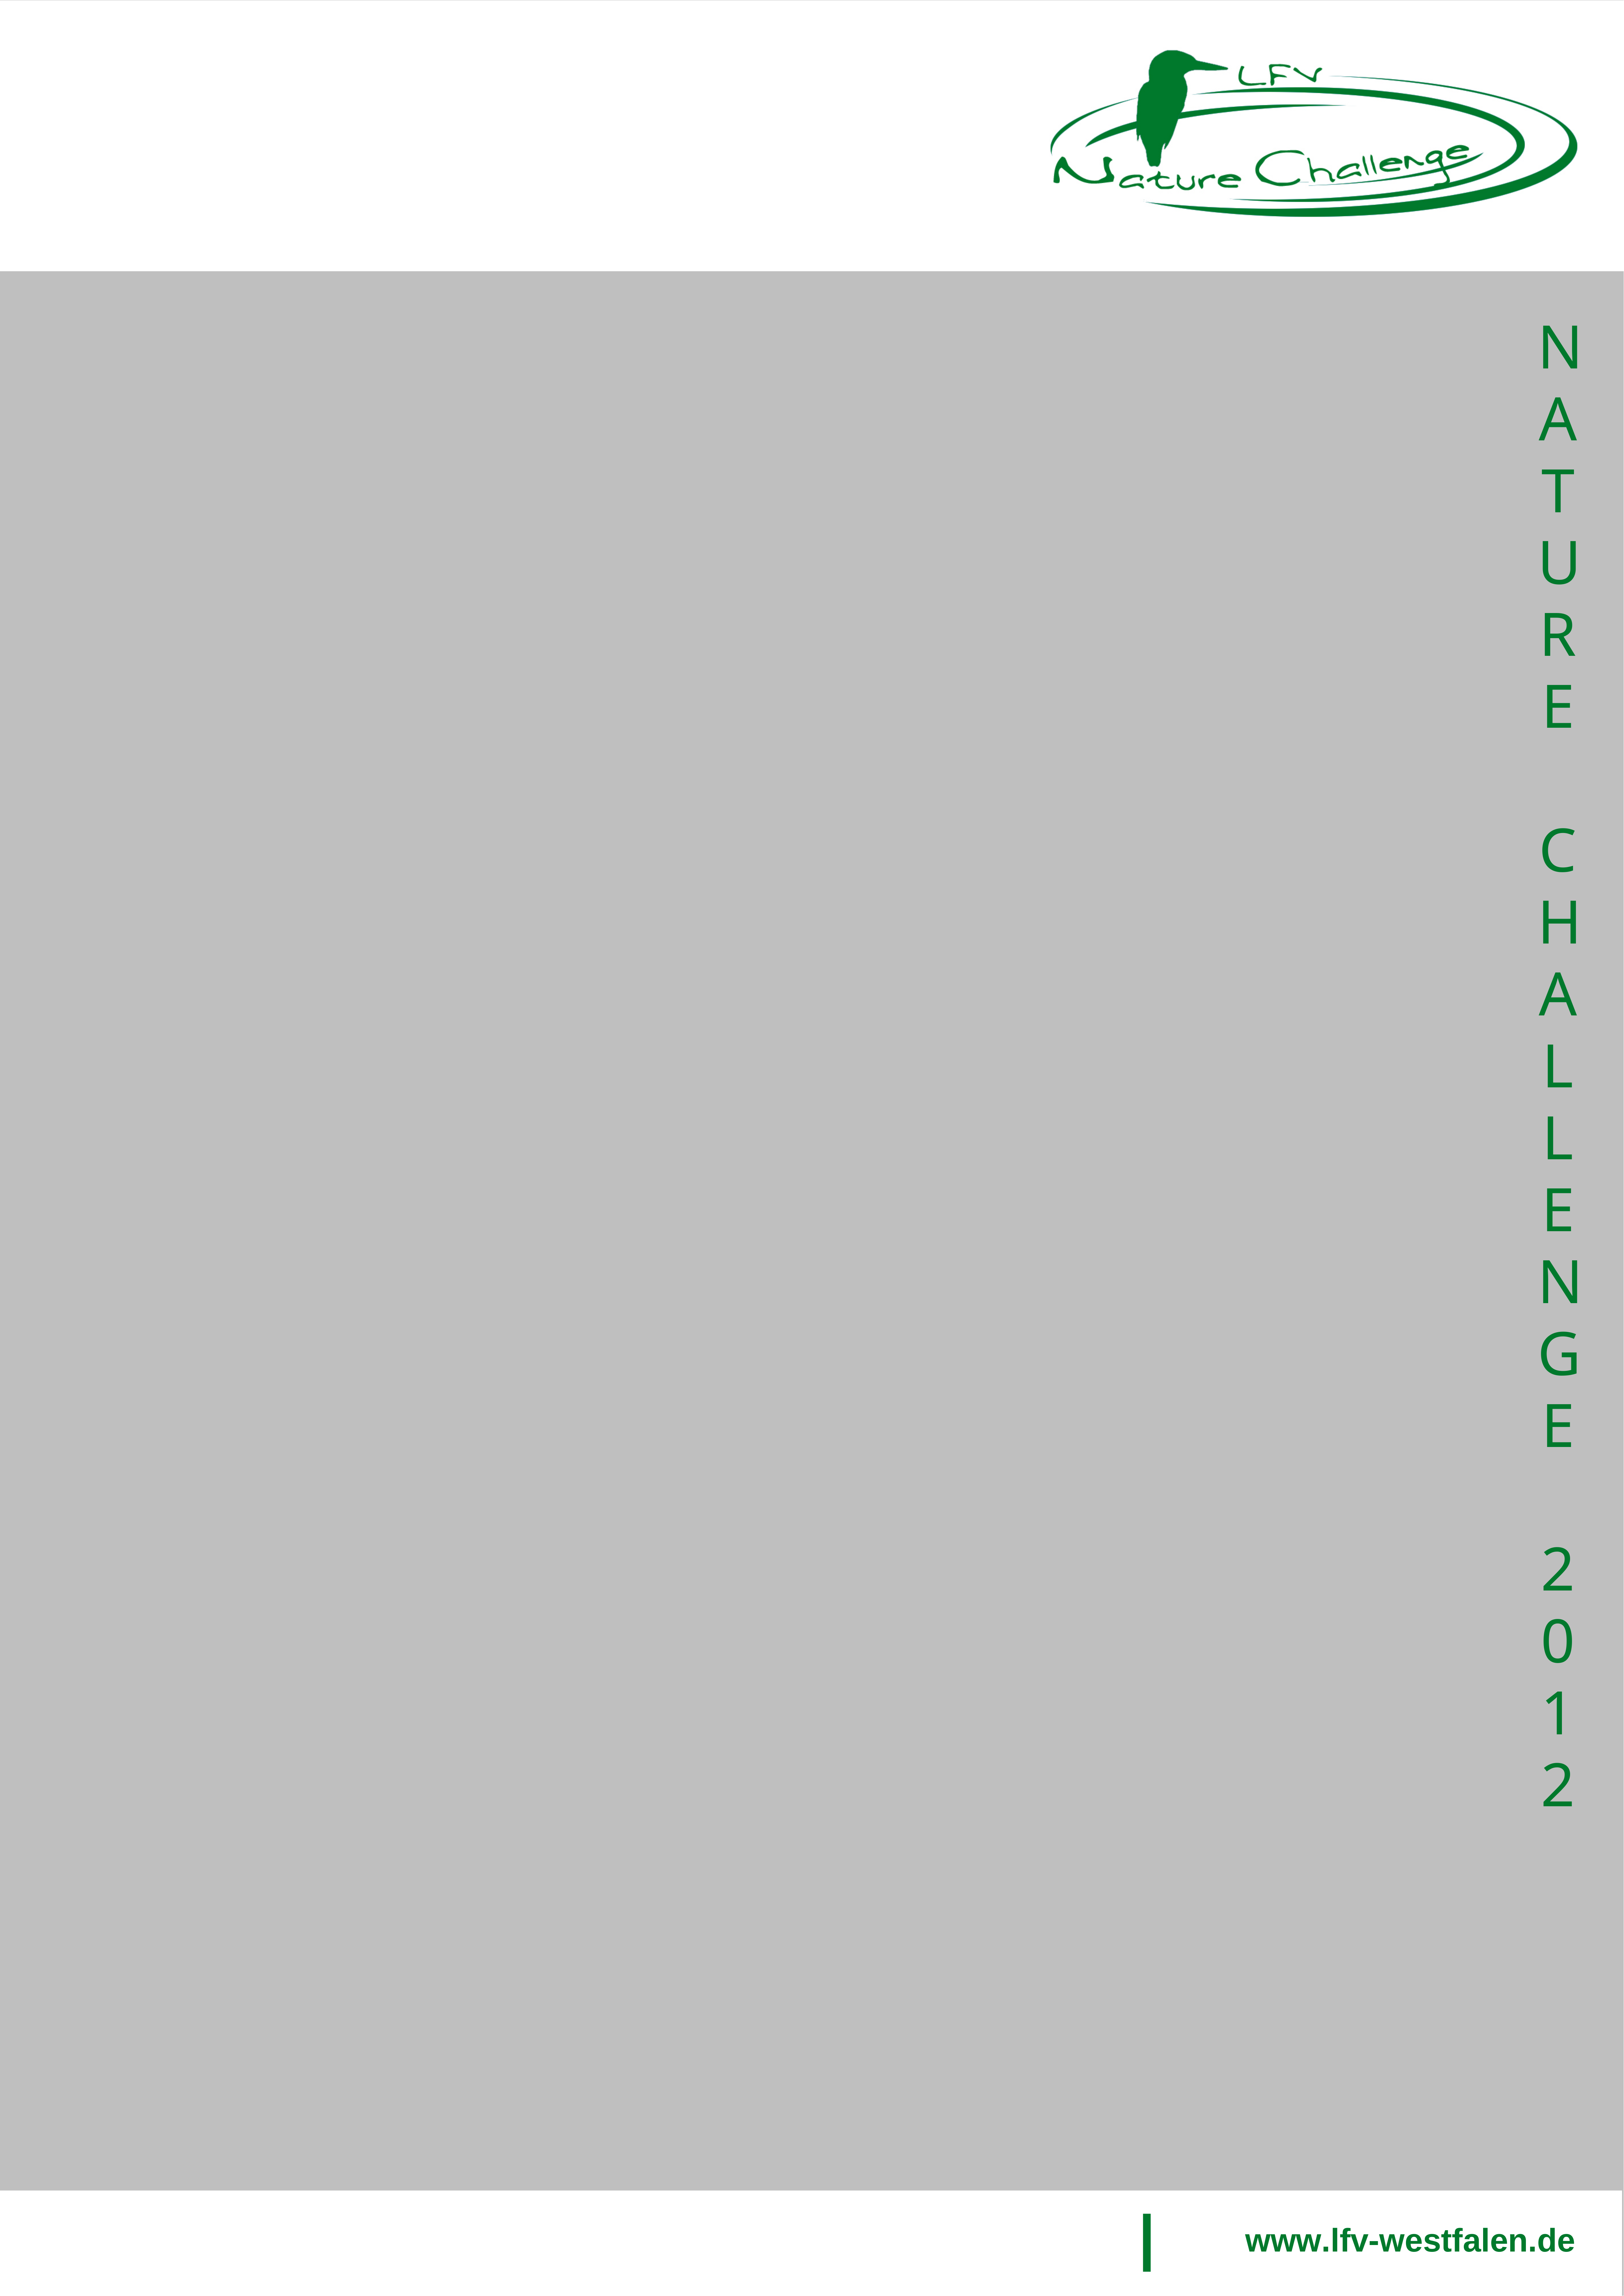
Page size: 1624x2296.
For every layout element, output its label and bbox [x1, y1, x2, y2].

picture [1040, 47, 1583, 225]
